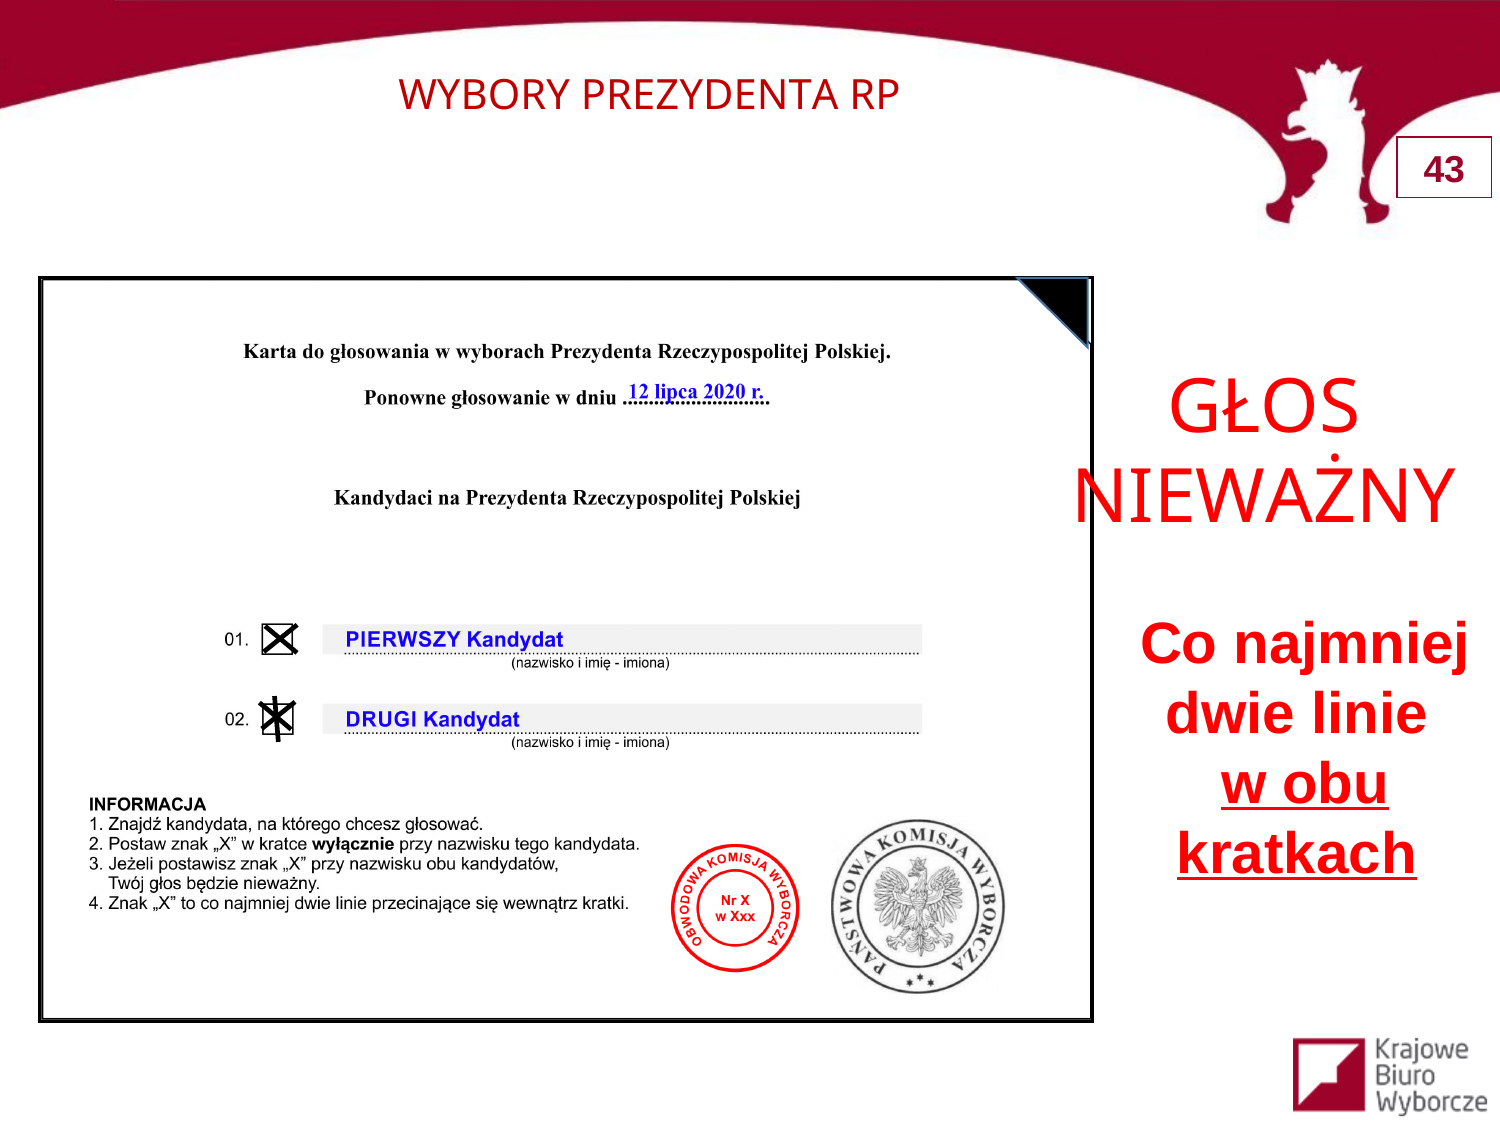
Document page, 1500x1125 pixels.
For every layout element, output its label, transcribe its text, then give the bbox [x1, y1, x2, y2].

text_box GŁOS NIEWAŻNY [962, 349, 1500, 546]
text_box Co najmniej dwie linie w obu kratkach [1092, 597, 1500, 894]
picture [0, 0, 1500, 262]
picture [1293, 1035, 1489, 1118]
text_box WYBORY PREZYDENTA RP [147, 59, 1152, 126]
text_box [1017, 277, 1088, 348]
picture [41, 278, 1092, 1020]
